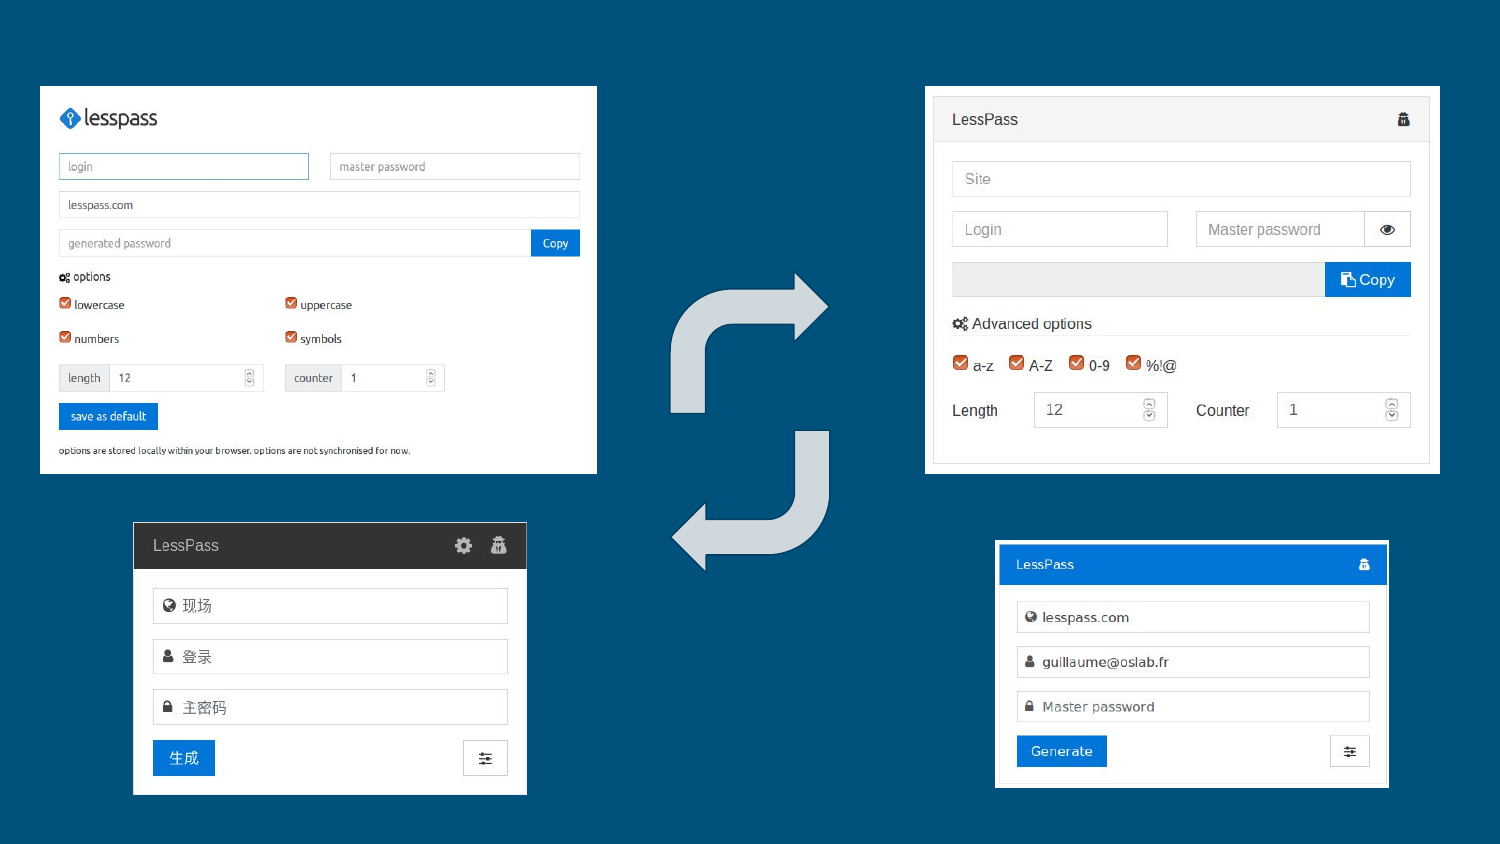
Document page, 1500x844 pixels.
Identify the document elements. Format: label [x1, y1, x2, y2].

text_box [669, 271, 830, 414]
text_box [670, 430, 830, 573]
picture [926, 87, 1439, 473]
picture [134, 523, 526, 794]
picture [996, 541, 1388, 787]
picture [41, 87, 596, 473]
